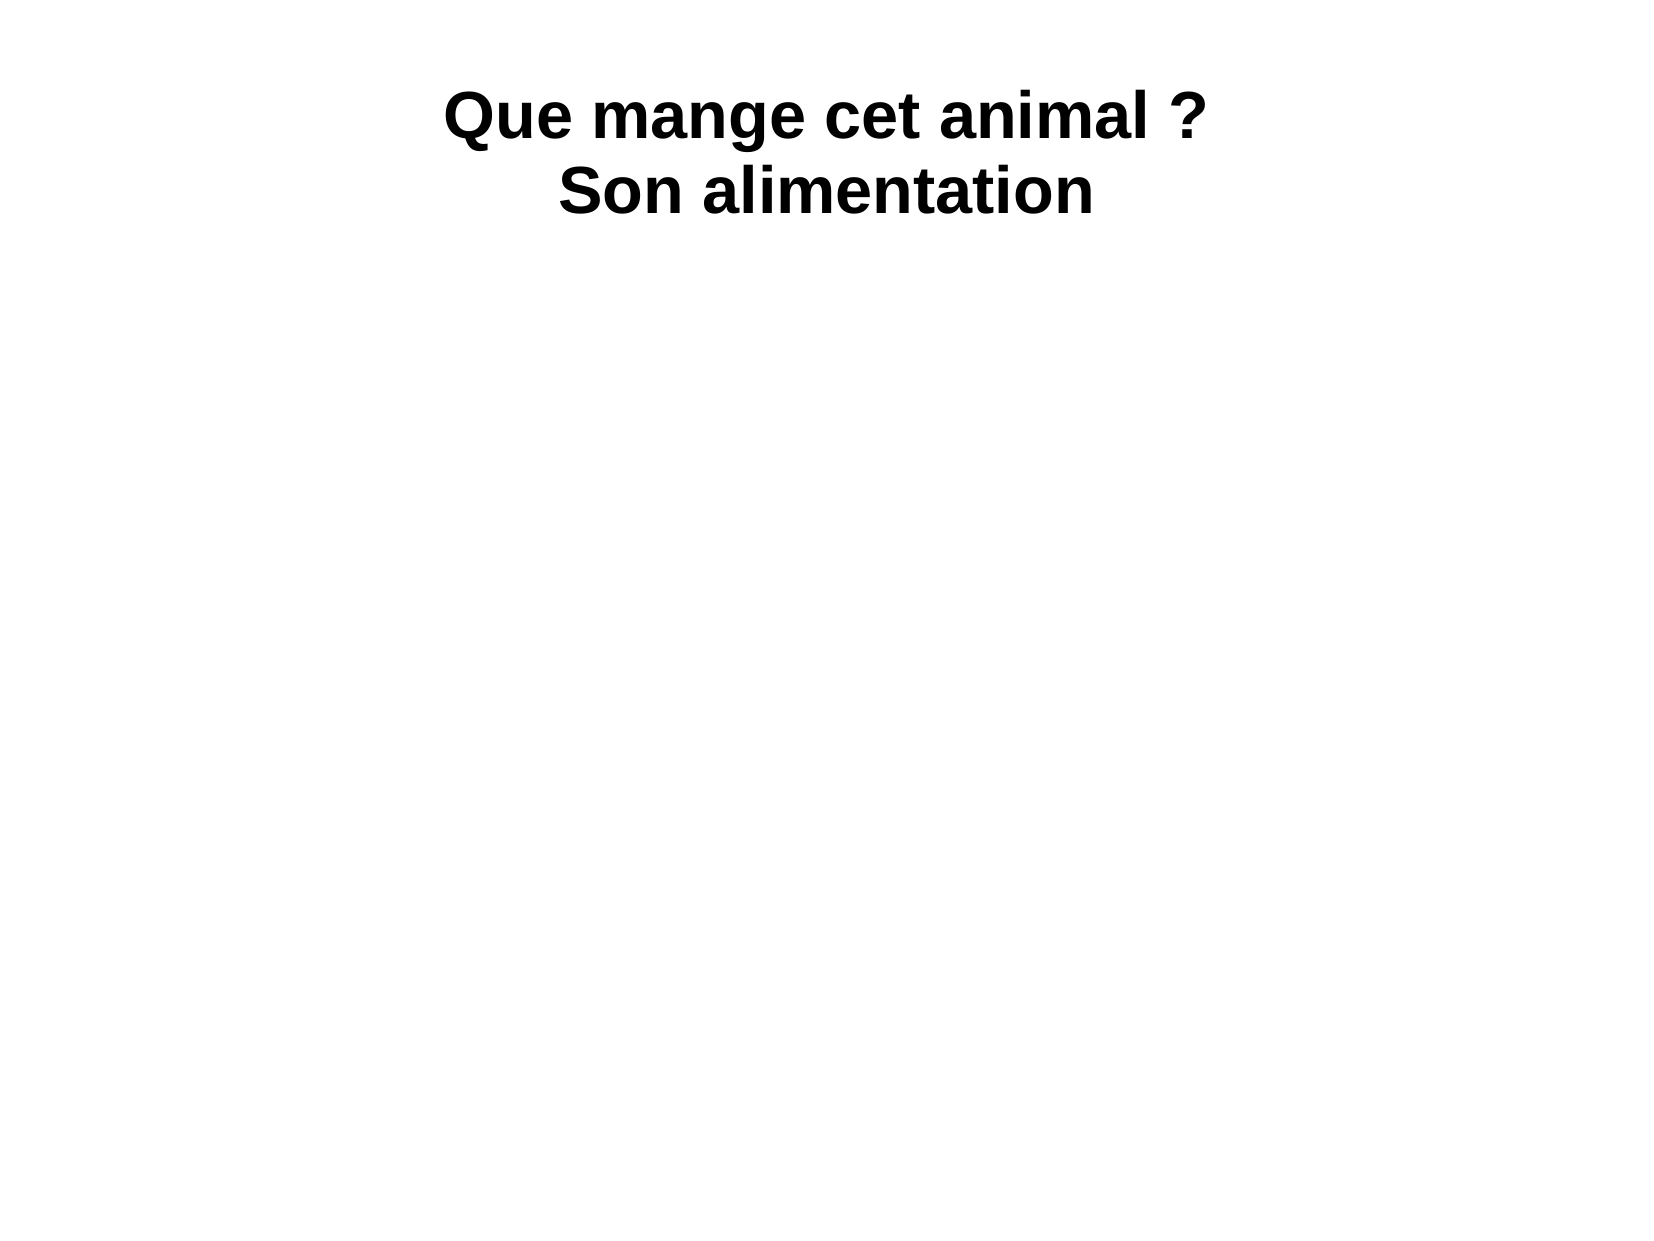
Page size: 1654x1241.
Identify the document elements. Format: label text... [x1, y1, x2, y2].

title Que mange cet animal ? Son alimentation [82, 49, 1571, 257]
